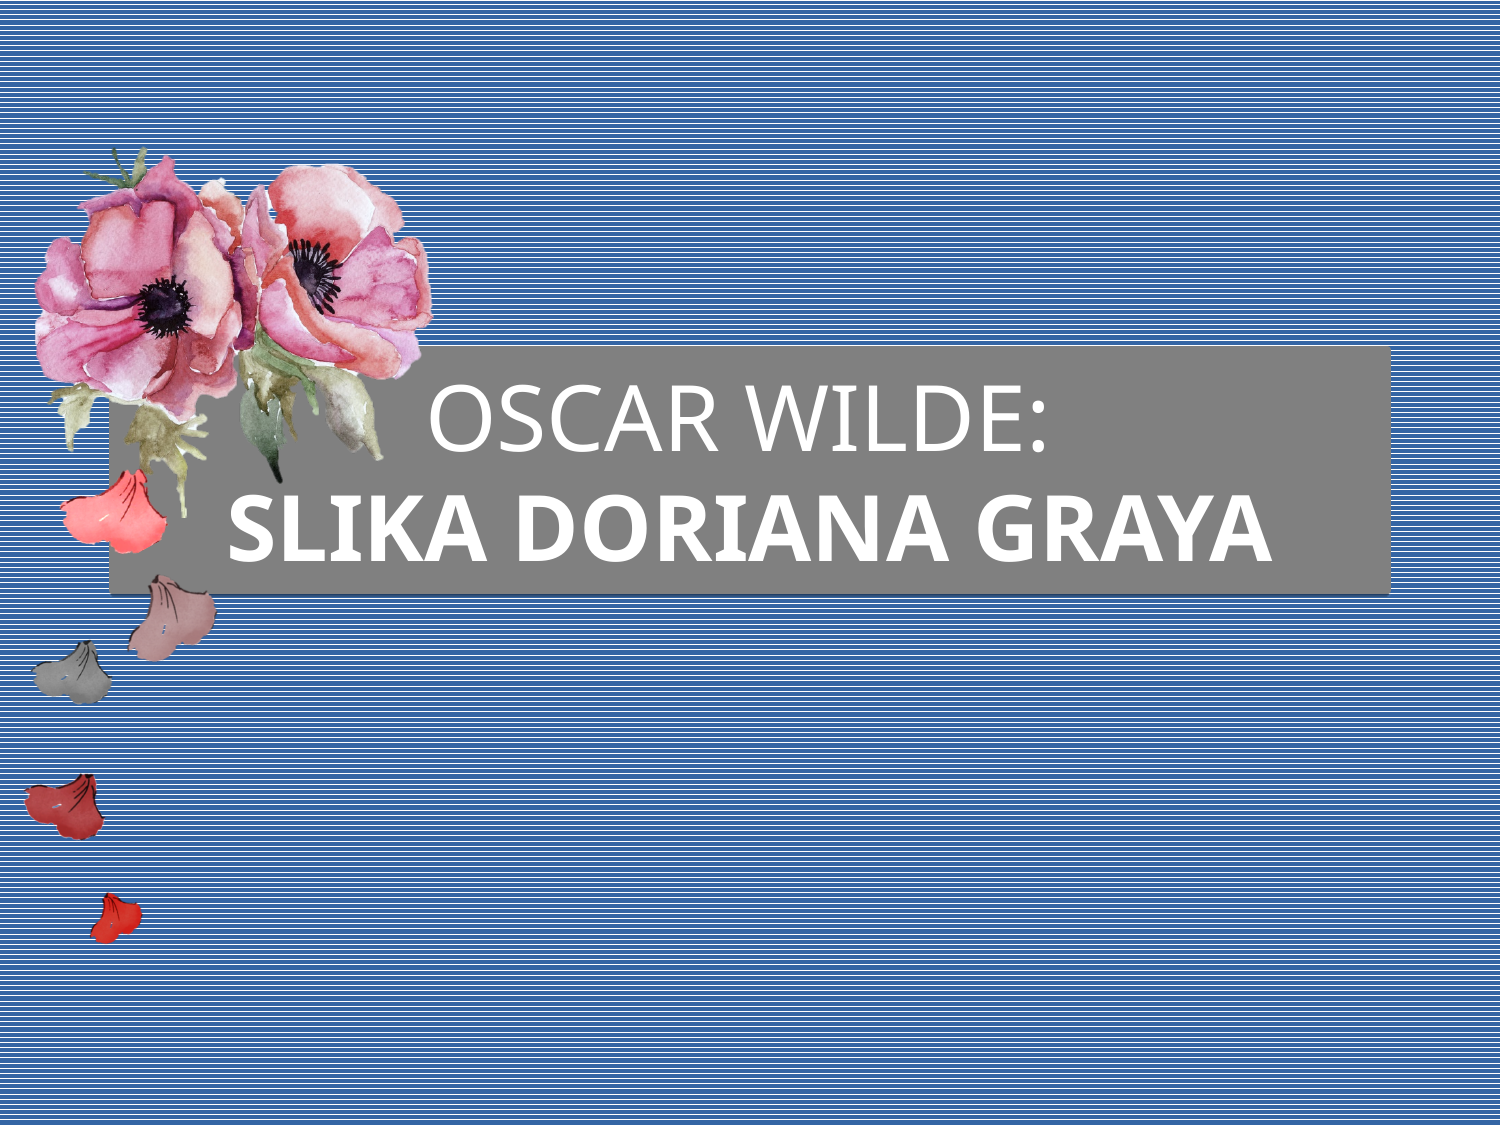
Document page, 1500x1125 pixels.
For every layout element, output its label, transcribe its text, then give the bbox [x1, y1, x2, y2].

picture [17, 111, 468, 583]
picture [62, 871, 165, 974]
picture [17, 538, 256, 727]
picture [0, 742, 128, 872]
title OSCAR WILDE: SLIKA DORIANA GRAYA [112, 349, 1388, 591]
